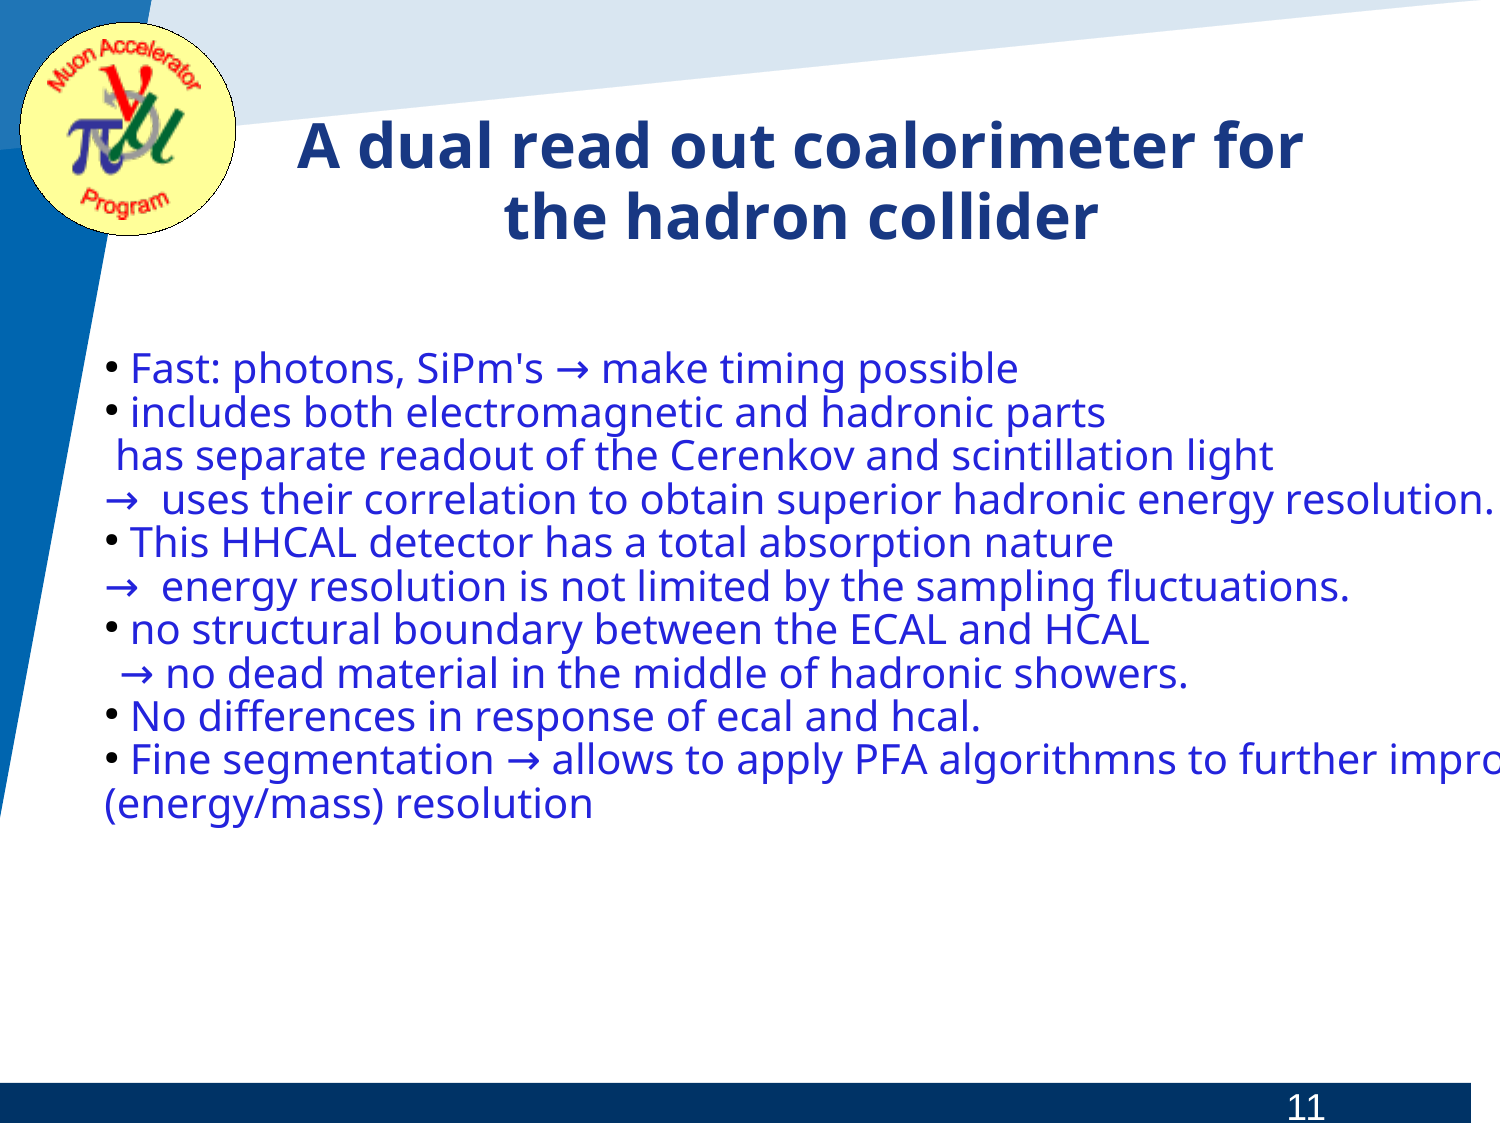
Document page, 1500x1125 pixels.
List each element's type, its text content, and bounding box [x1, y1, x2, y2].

picture [47, 39, 201, 220]
text_box Fast: photons, SiPm's → make timing possible includes both electromagnetic and hadronic parts has separate readout of the Cerenkov and scintillation light → uses their correlation to obtain superior hadronic energy resolution. This HHCAL detector has a total absorption nature → energy resolution is not limited by the sampling fluctuations. no structural boundary between the ECAL and HCAL → no dead material in the middle of hadronic showers. No differences in response of ecal and hcal. Fine segmentation → allows to apply PFA algorithmns to further improve (energy/mass) resolution [89, 296, 1500, 873]
title A dual read out coalorimeter for the hadron collider [209, 103, 1377, 262]
